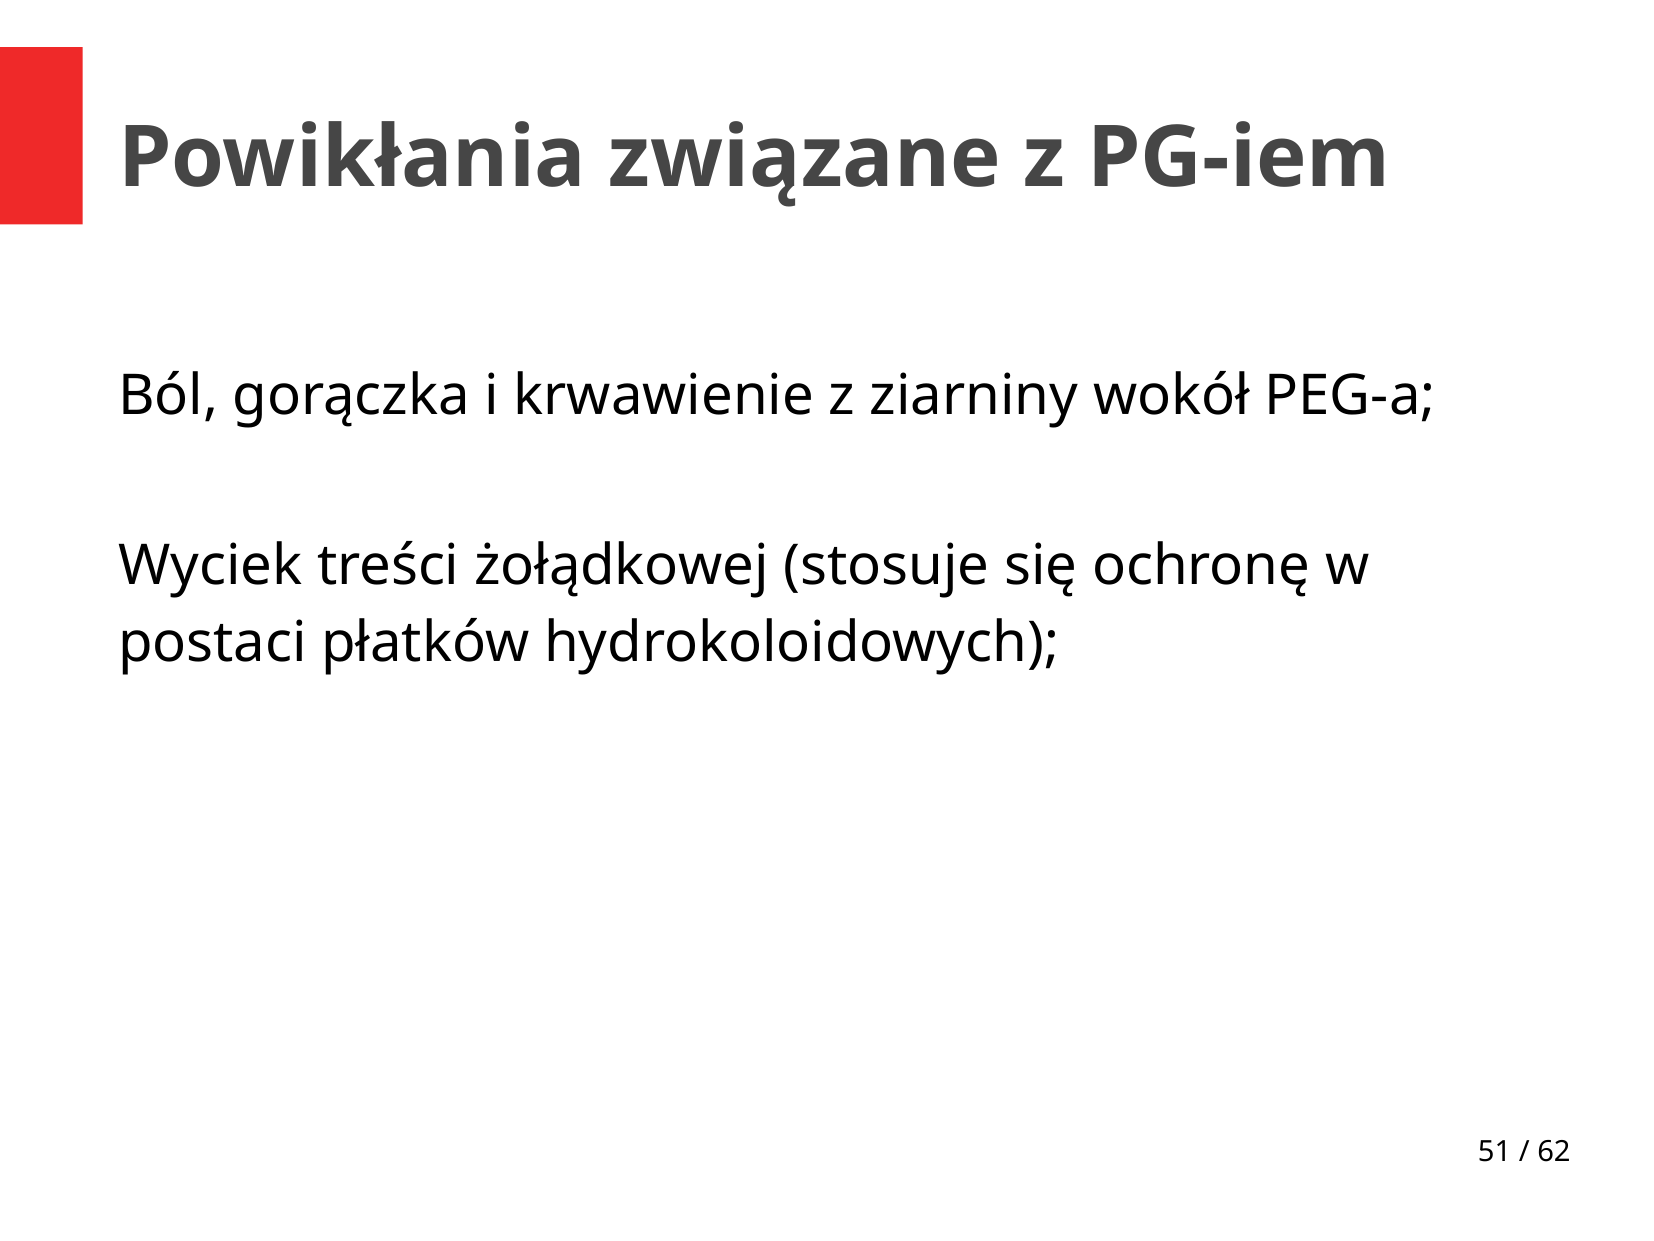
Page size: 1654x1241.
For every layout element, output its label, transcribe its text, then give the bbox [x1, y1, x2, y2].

title Powikłania związane z PG-iem [118, 49, 1571, 257]
list Ból, gorączka i krwawienie z ziarniny wokół PEG-a; Wyciek treści żołądkowej (stosuje się ochronę w postaci płatków hydrokoloidowych); [118, 354, 1536, 1074]
